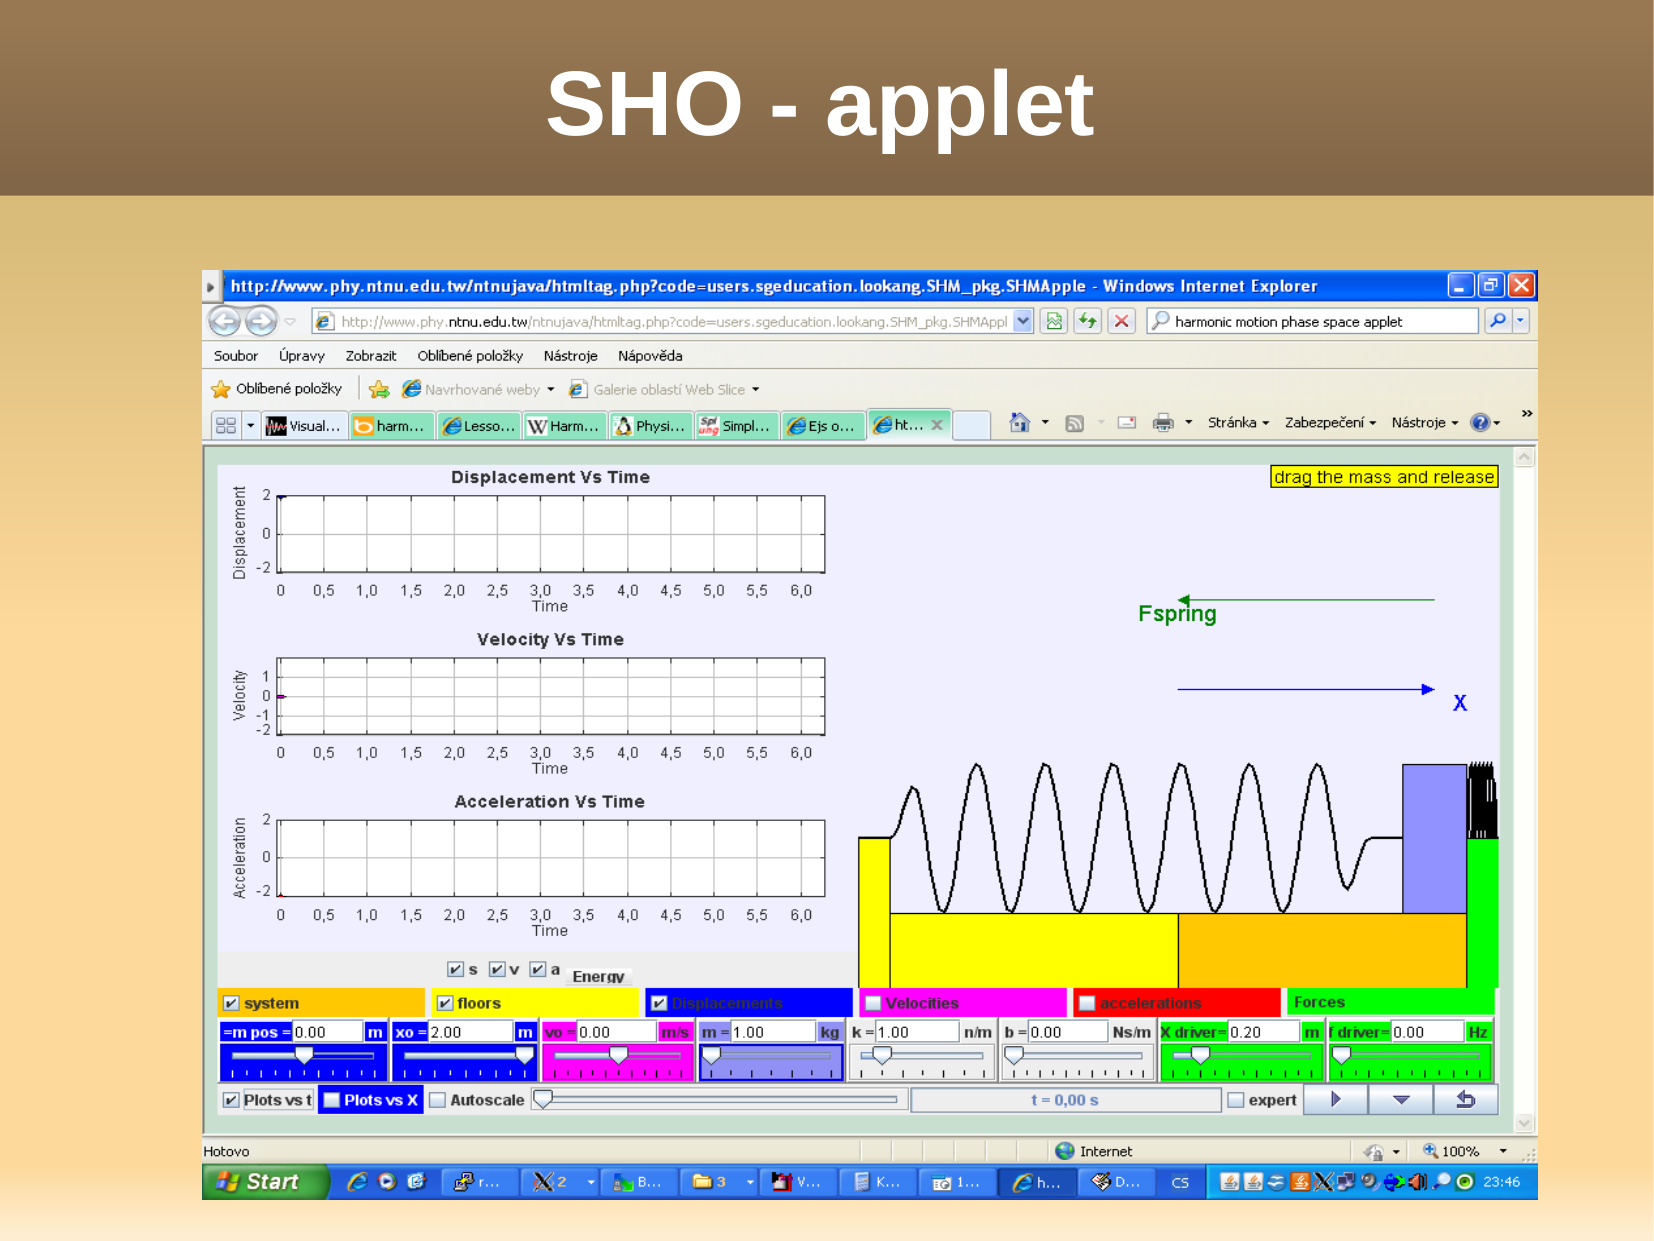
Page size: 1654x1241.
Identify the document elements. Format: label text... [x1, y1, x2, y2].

title SHO - applet [76, 0, 1565, 208]
picture [0, 0, 1654, 1241]
